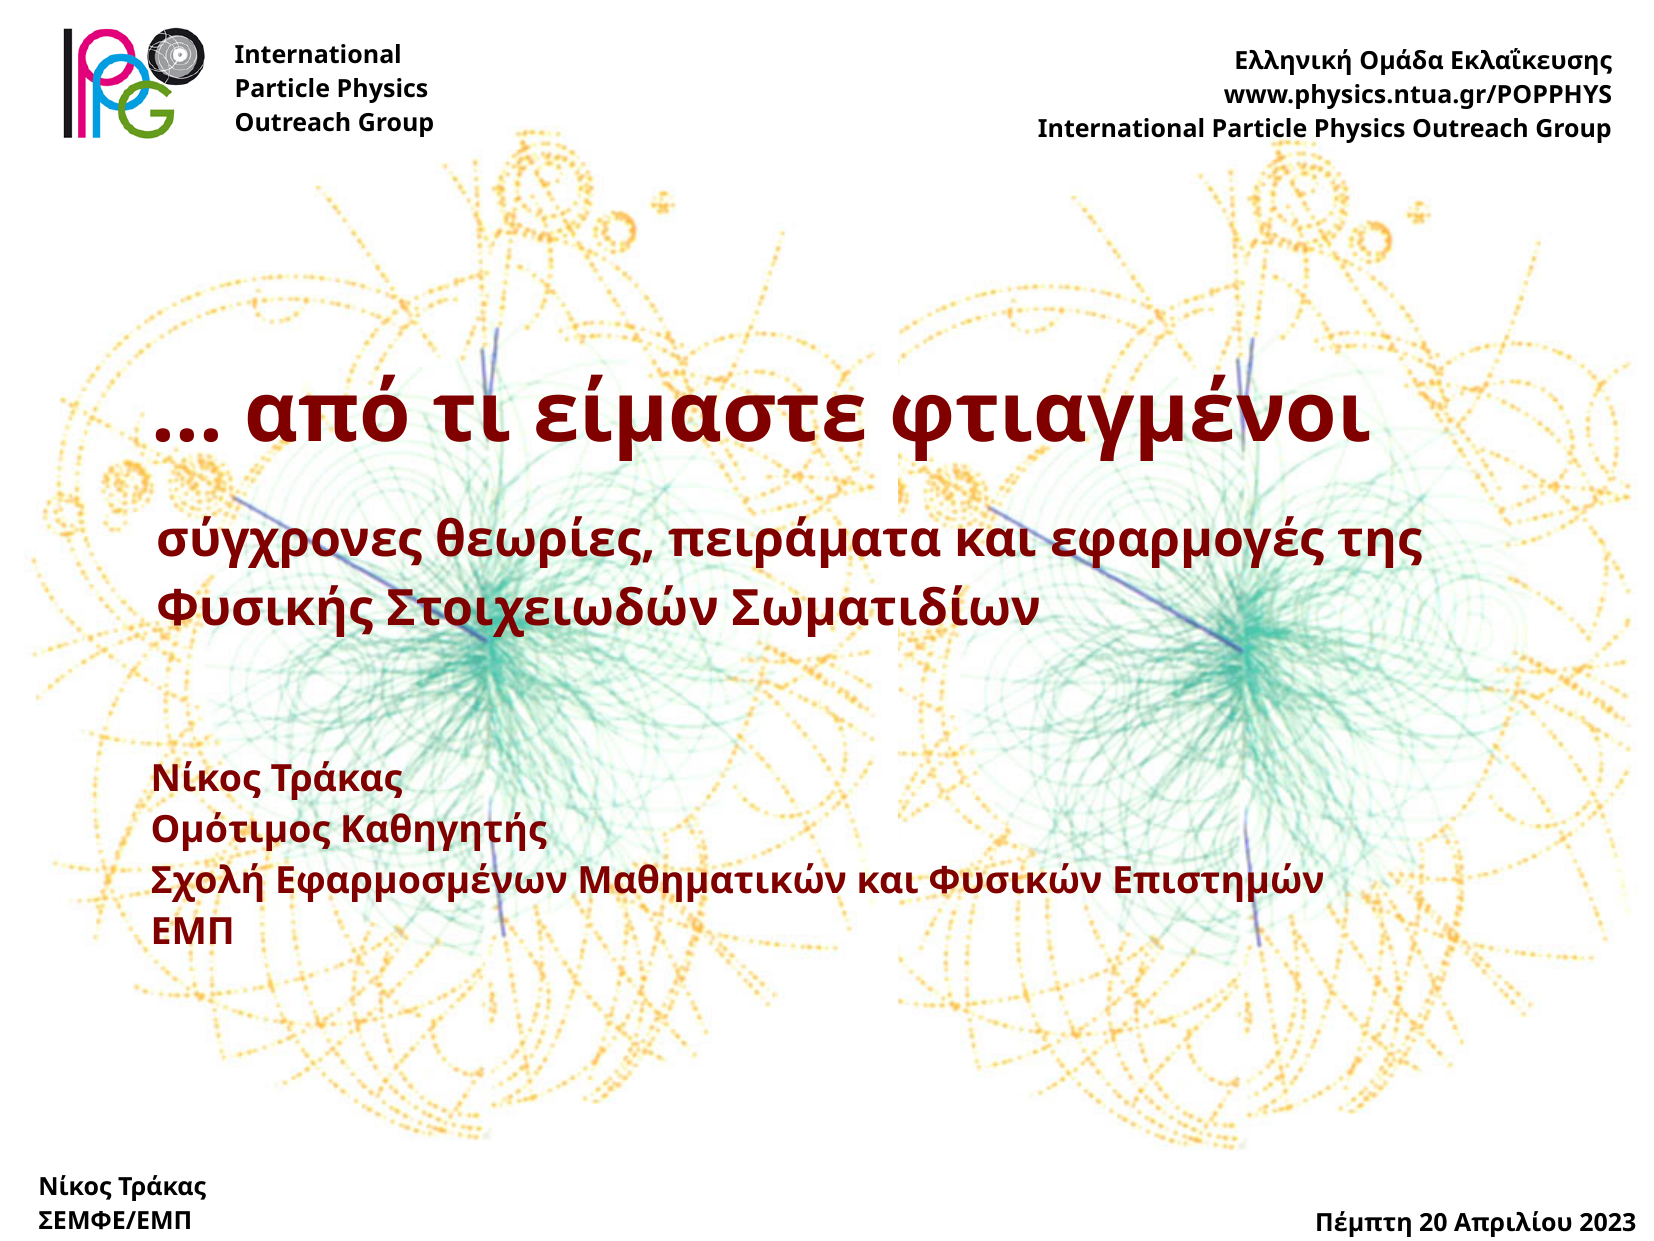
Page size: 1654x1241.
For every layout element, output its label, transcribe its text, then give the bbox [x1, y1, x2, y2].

text_box Νίκος Τράκας Ομότιμος Καθηγητής Σχολή Εφαρμοσμένων Μαθηματικών και Φυσικών Επιστημών ΕΜΠ [135, 744, 1311, 986]
picture [0, 5, 1654, 1241]
text_box σύγχρονες θεωρίες, πειράματα και εφαρμογές της Φυσικής Στοιχειωδών Σωματιδίων [141, 496, 1415, 632]
text_box ... από τι είμαστε φτιαγμένοι [136, 345, 1347, 461]
